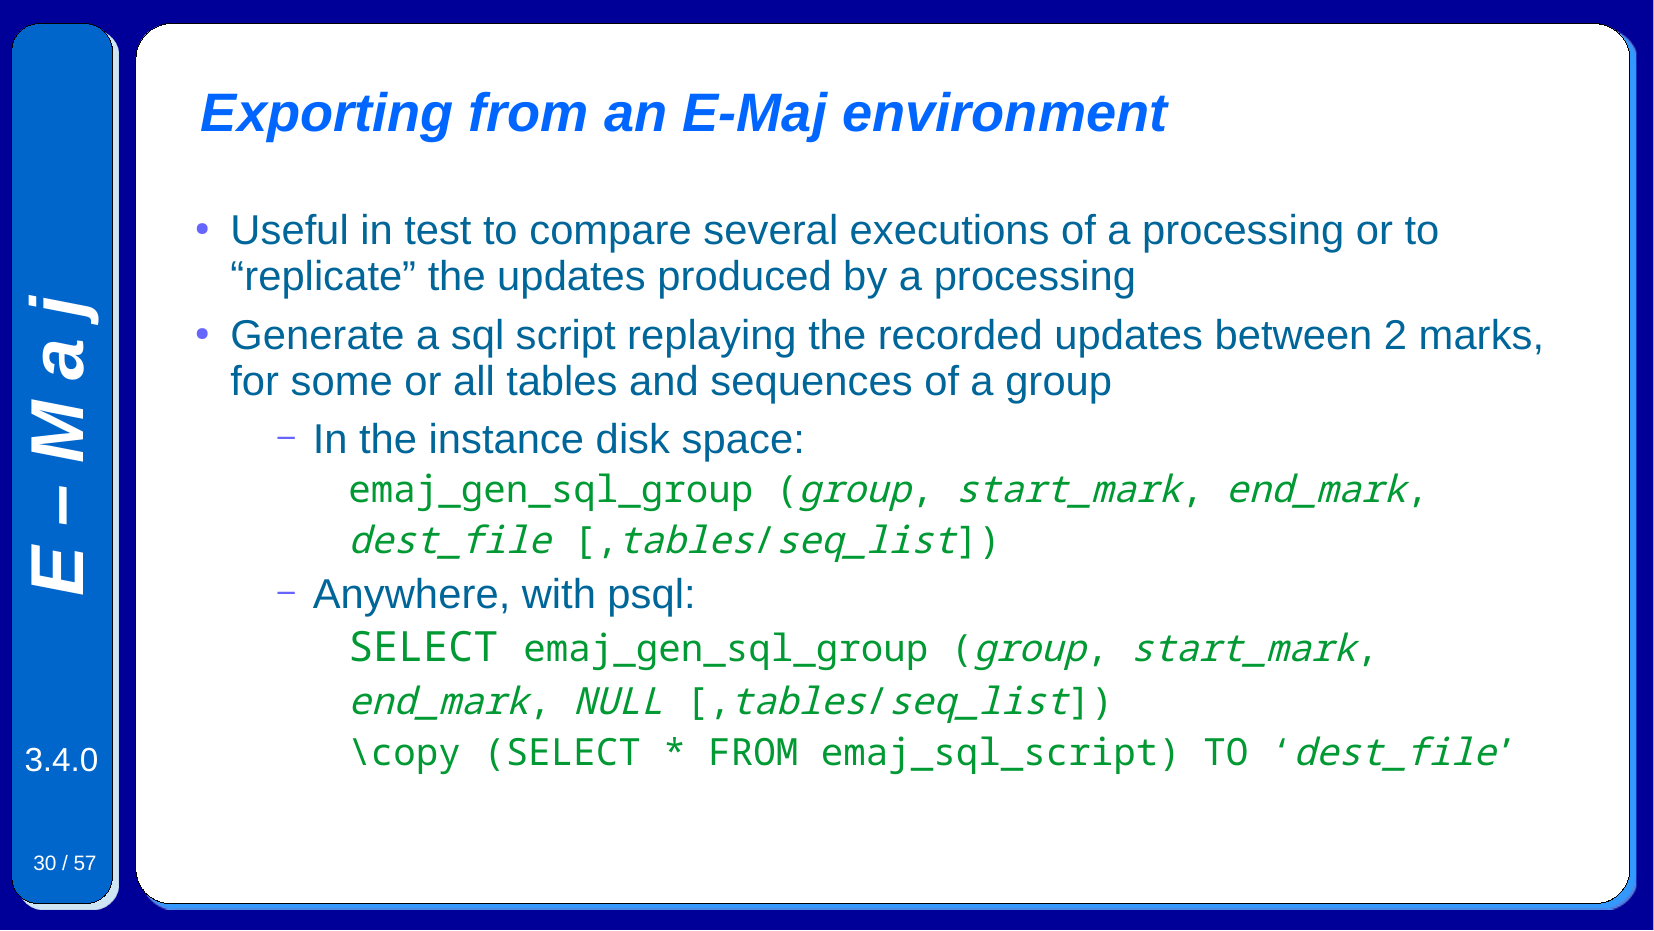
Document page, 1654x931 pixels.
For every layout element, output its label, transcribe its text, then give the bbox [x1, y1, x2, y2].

title Exporting from an E-Maj environment [200, 34, 1575, 191]
list Useful in test to compare several executions of a processing or to “replicate” the updates produced by a processing Generate a sql script replaying the recorded updates between 2 marks, for some or all tables and sequences of a group In the instance disk space: emaj_gen_sql_group (group, start_mark, end_mark, dest_file [,tables/seq_list]) Anywhere, with psql: SELECT emaj_gen_sql_group (group, start_mark, end_mark, NULL [,tables/seq_list]) \copy (SELECT * FROM emaj_sql_script) TO ‘dest_file’ [177, 206, 1587, 881]
